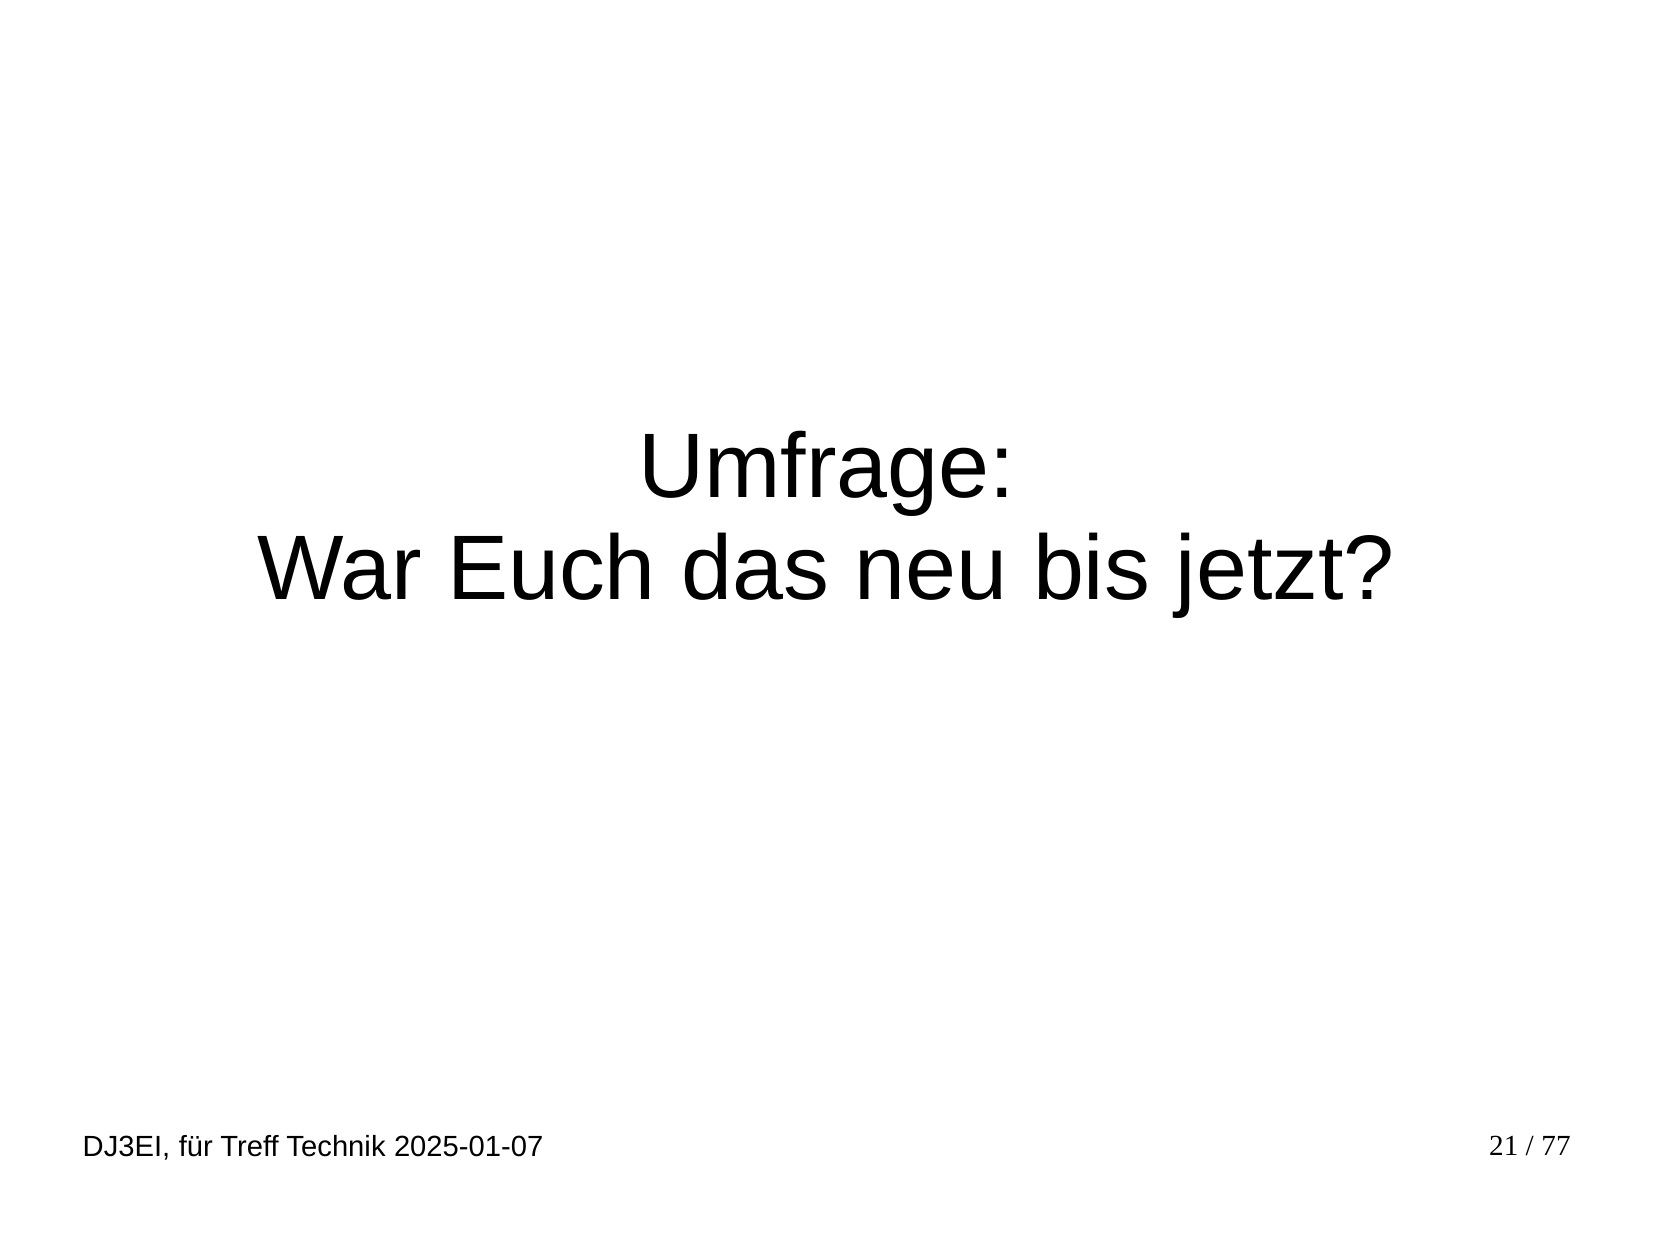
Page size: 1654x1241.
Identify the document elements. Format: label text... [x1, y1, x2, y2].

title Umfrage: War Euch das neu bis jetzt? [82, 413, 1571, 621]
